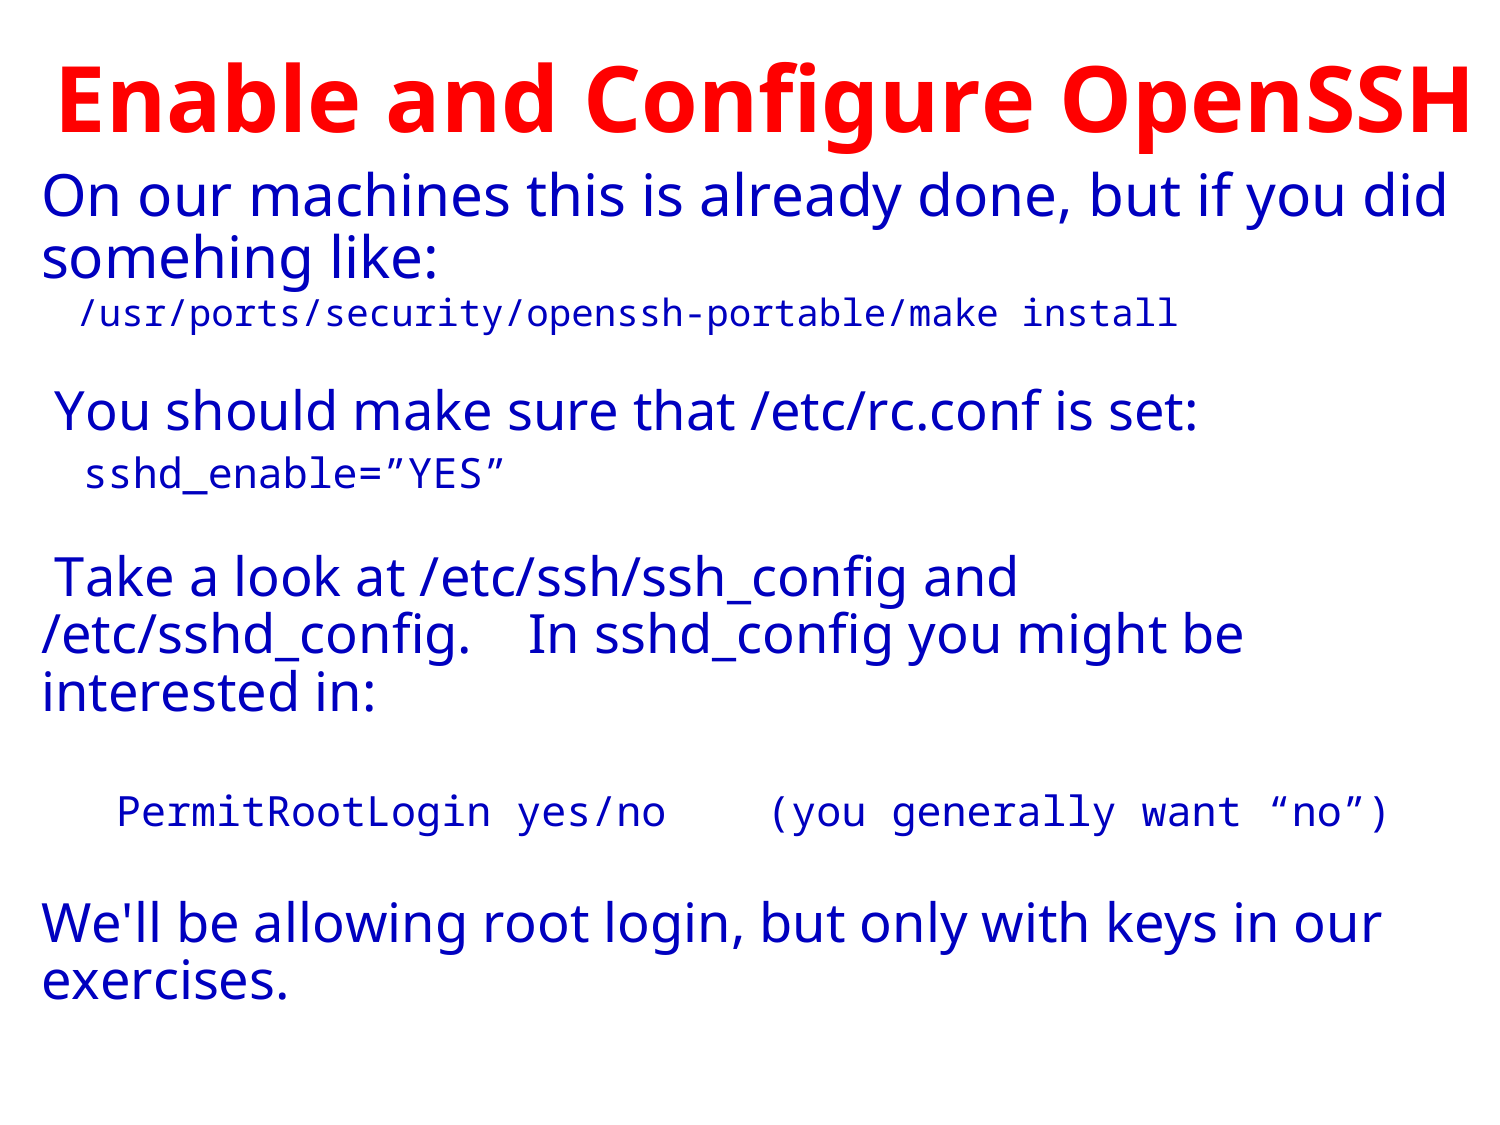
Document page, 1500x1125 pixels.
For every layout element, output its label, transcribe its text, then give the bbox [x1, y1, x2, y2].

title Enable and Configure OpenSSH [3, 34, 1500, 181]
list On our machines this is already done, but if you did somehing like: /usr/ports/security/openssh-portable/make install You should make sure that /etc/rc.conf is set: sshd_enable=”YES” Take a look at /etc/ssh/ssh_config and /etc/sshd_config. In sshd_config you might be interested in: PermitRootLogin yes/no (you generally want “no”) We'll be allowing root login, but only with keys in our exercises. There are many options in ssh_config and sshd_config. You should read through these files to verify they meet your expecations. [40, 167, 1465, 1125]
